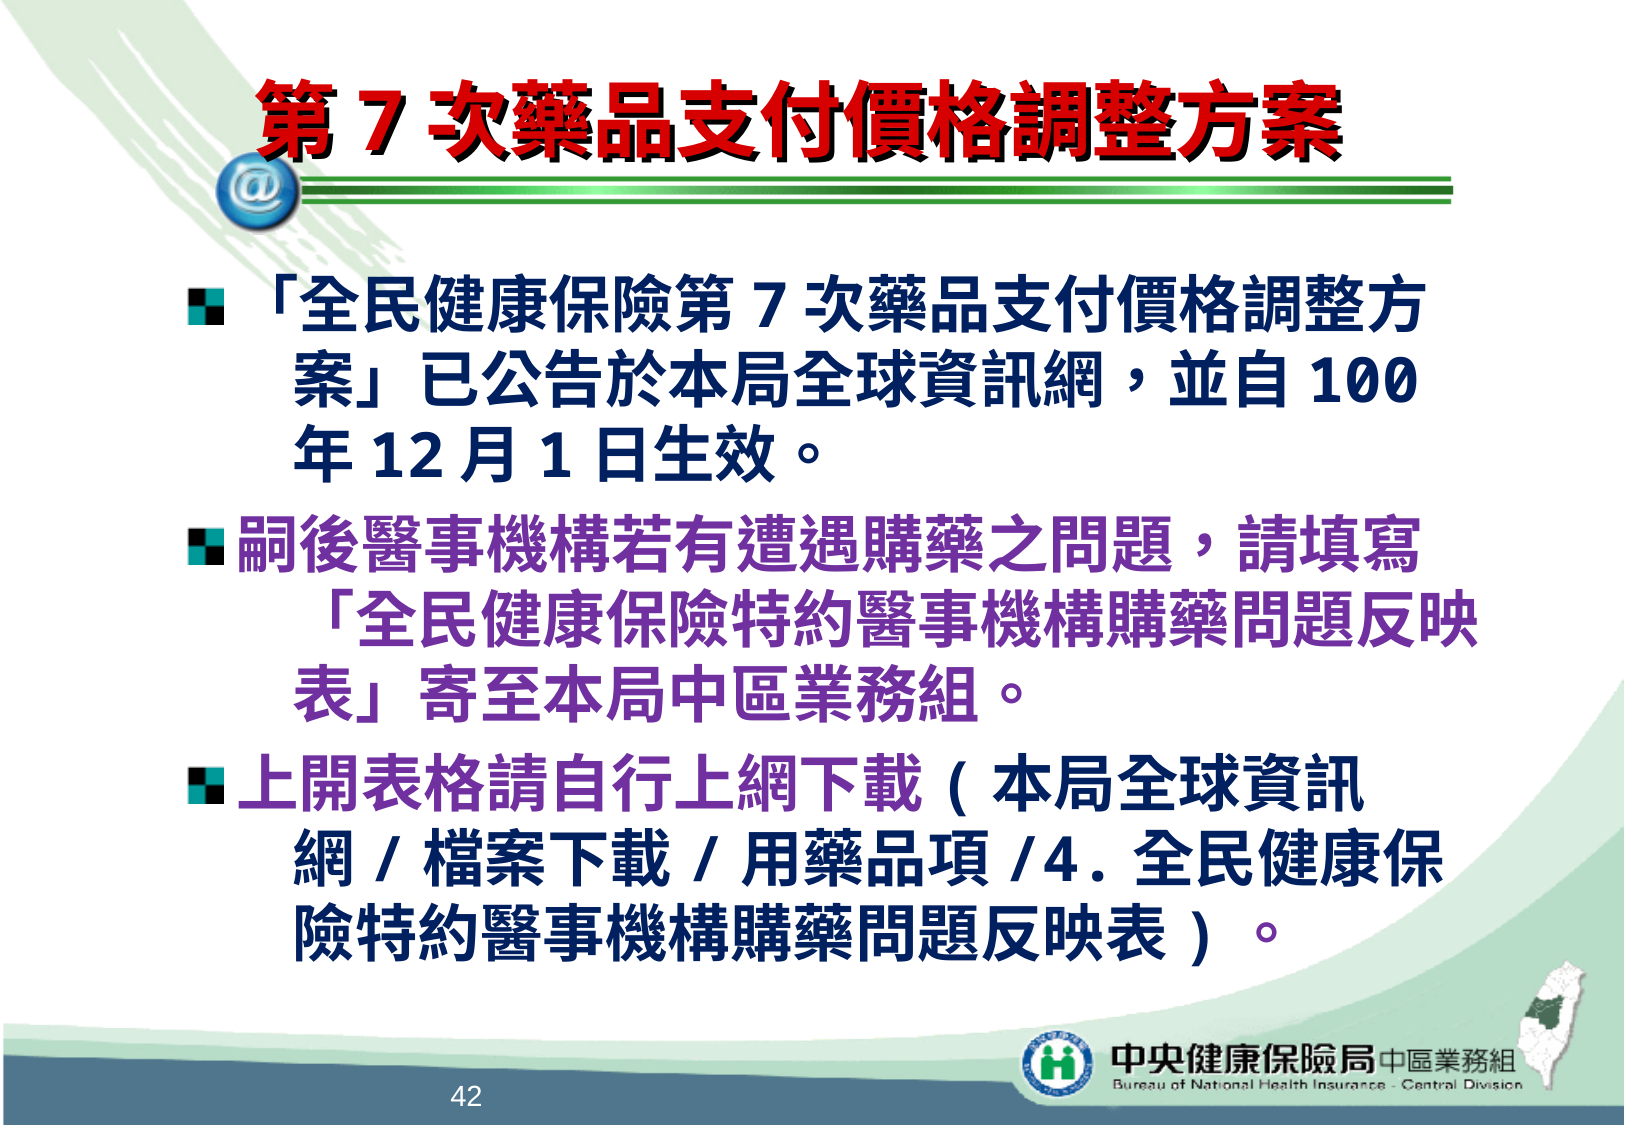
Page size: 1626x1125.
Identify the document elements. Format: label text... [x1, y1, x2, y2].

list 「全民健康保險第7次藥品支付價格調整方案」已公告於本局全球資訊網，並自100年12月1日生效。 嗣後醫事機構若有遭遇購藥之問題，請填寫「全民健康保險特約醫事機構購藥問題反映表」寄至本局中區業務組。 上開表格請自行上網下載(本局全球資訊網/檔案下載/用藥品項/4.全民健康保險特約醫事機構購藥問題反映表)。 [165, 257, 1499, 997]
text_box [435, 1065, 815, 1125]
title 第7次藥品支付價格調整方案 [97, 23, 1497, 211]
